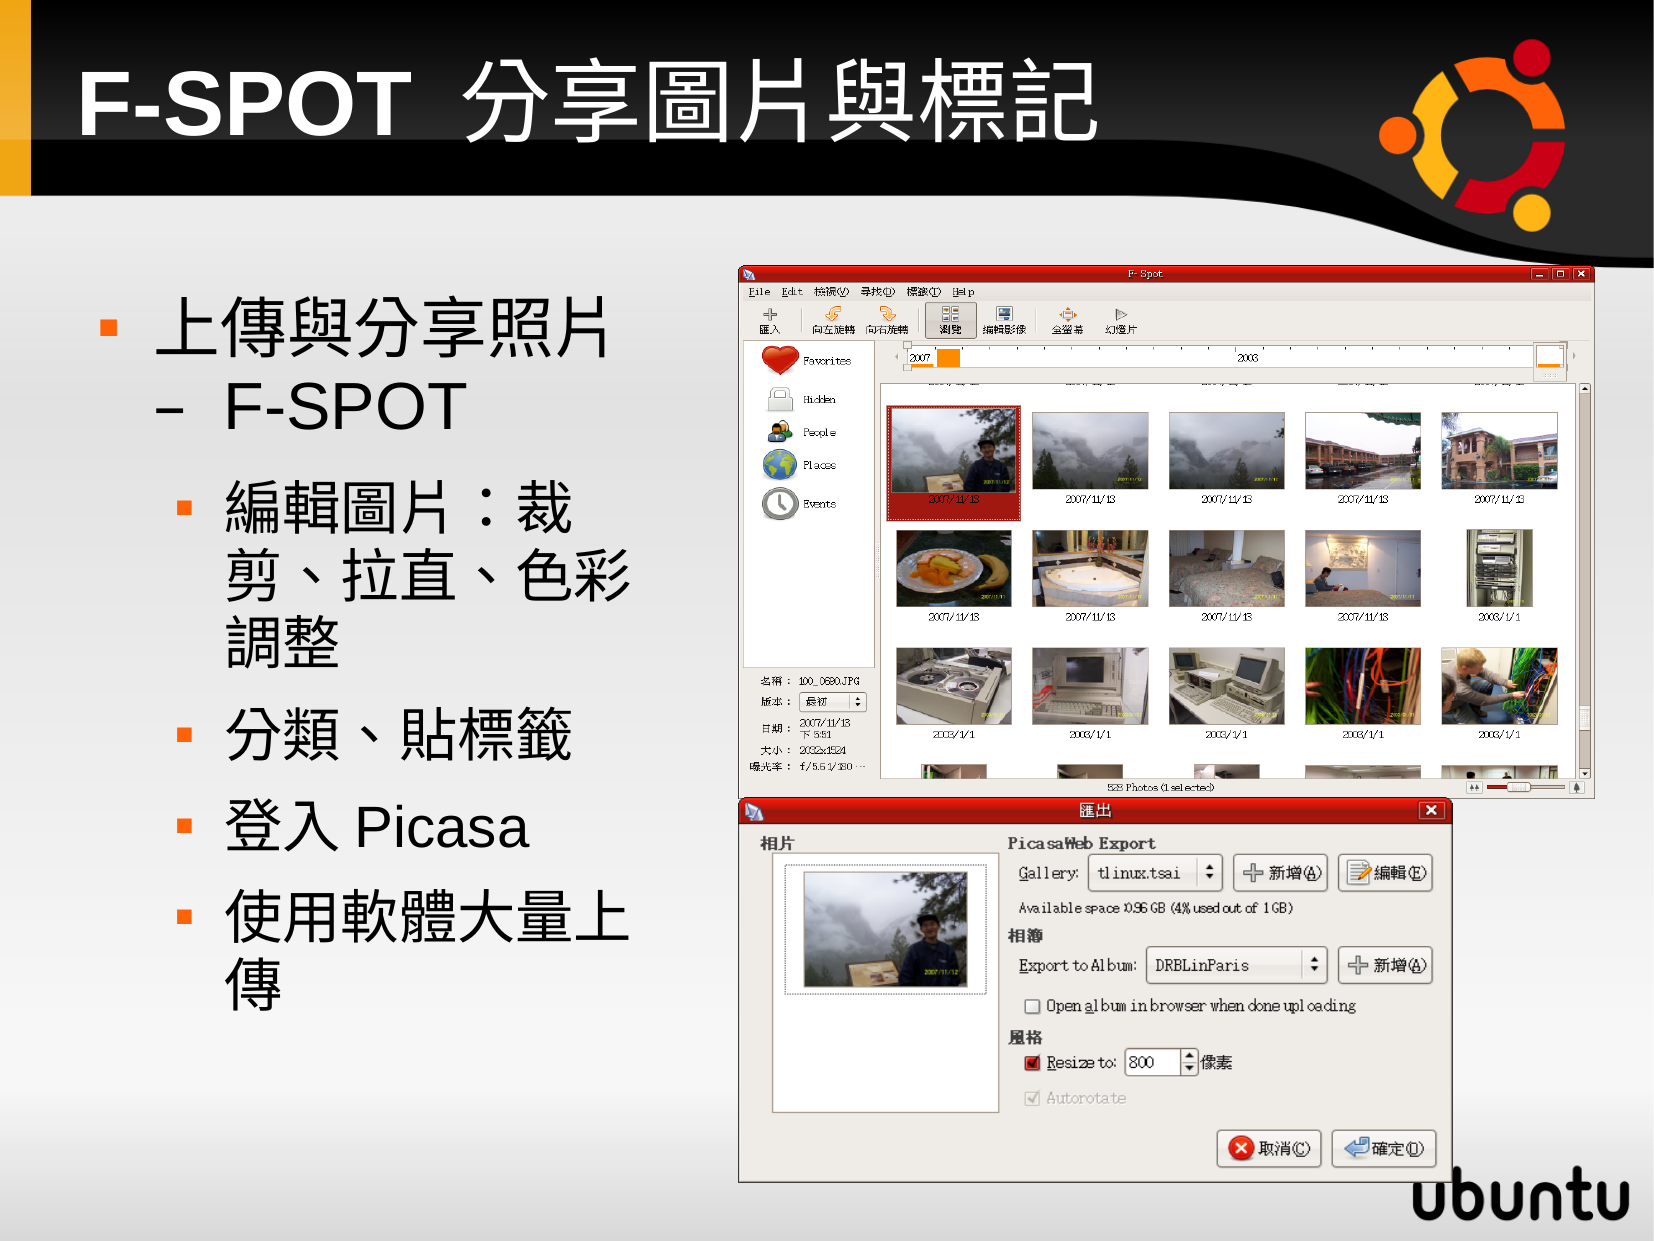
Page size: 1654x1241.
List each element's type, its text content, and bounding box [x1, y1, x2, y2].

title F-SPOT 分享圖片與標記 [76, 0, 1565, 208]
list 上傳與分享照片 – F-SPOT 編輯圖片：裁剪、拉直、色彩調整 分類、貼標籤 登入Picasa 使用軟體大量上傳 [82, 290, 650, 1094]
picture [0, 0, 1654, 1241]
